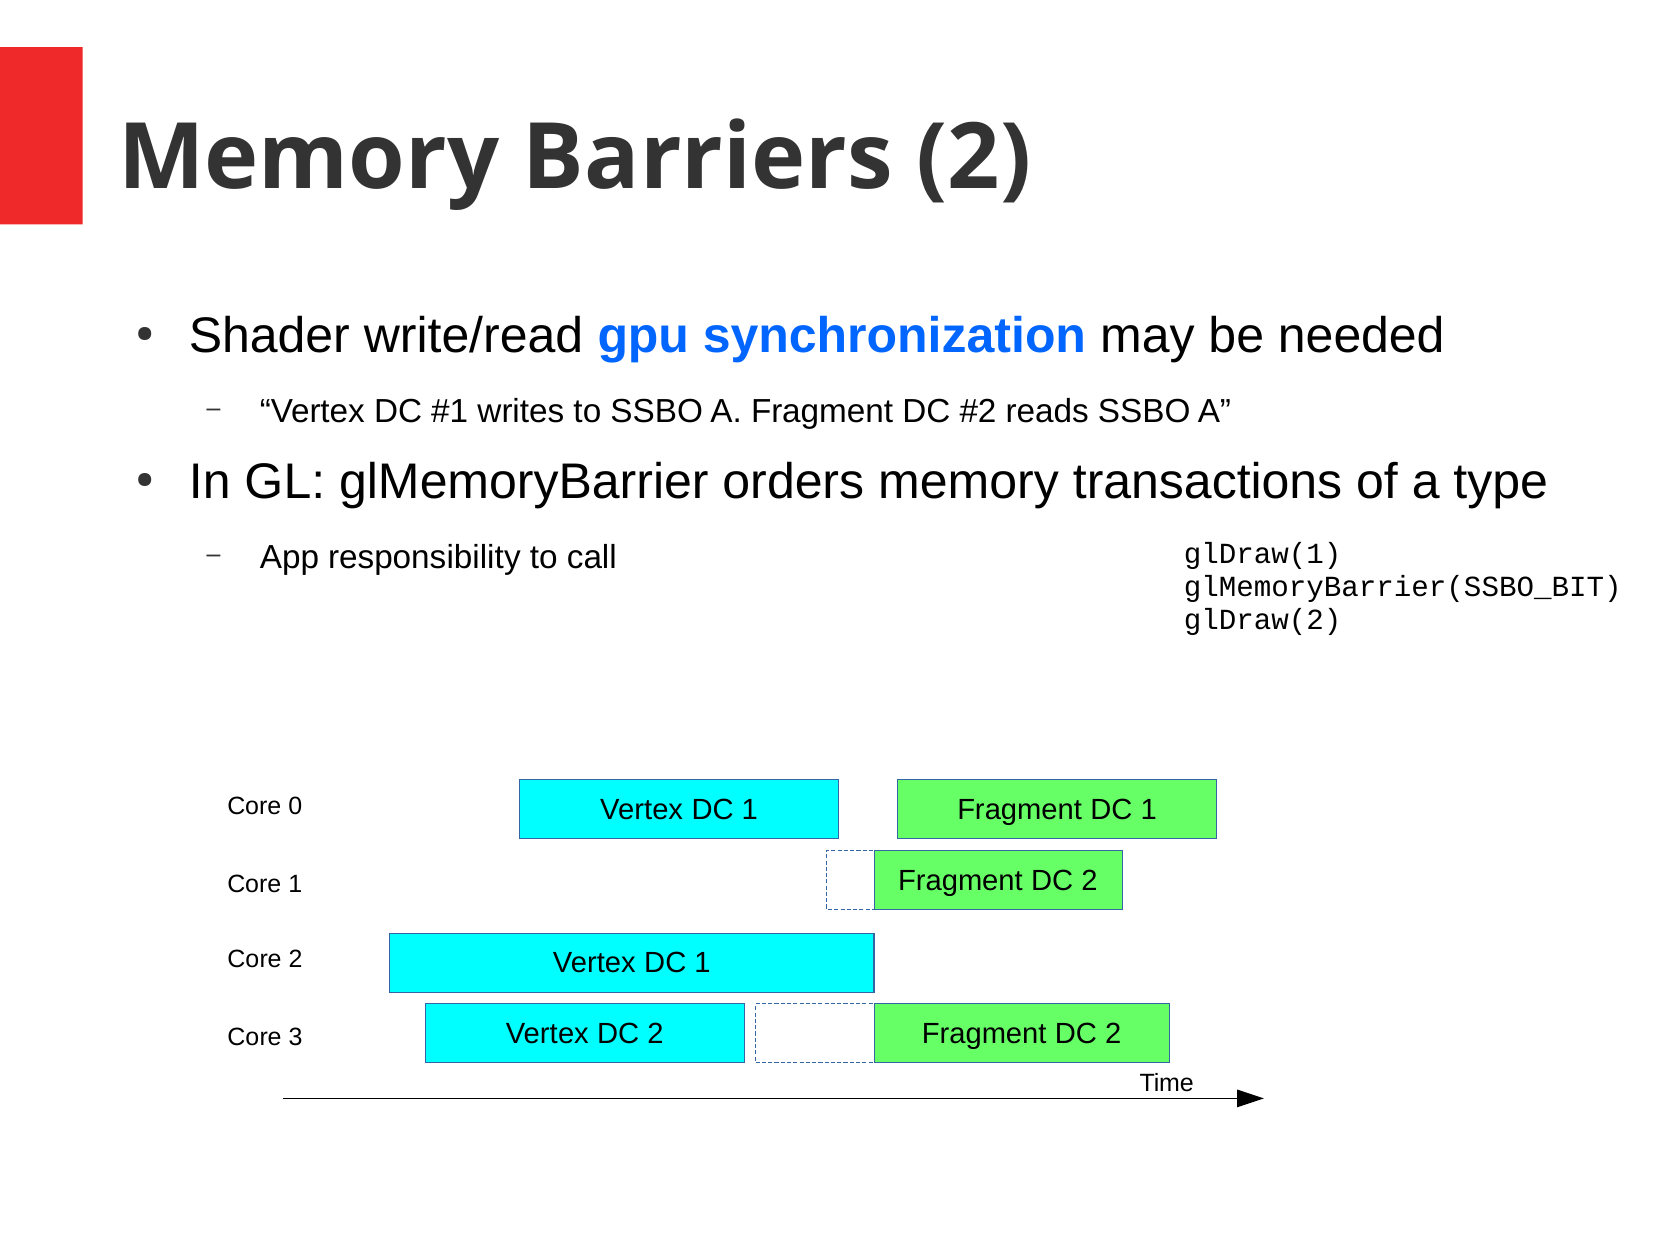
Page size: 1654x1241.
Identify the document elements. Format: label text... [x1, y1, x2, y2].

text_box Core 1 [212, 862, 390, 906]
text_box Fragment DC 1 [897, 779, 1217, 839]
text_box Vertex DC 1 [519, 779, 839, 839]
text_box Core 0 [212, 783, 390, 827]
text_box Vertex DC 1 [389, 933, 874, 993]
list Shader write/read gpu synchronization may be needed “Vertex DC #1 writes to SSBO A. Fragment DC #2 reads SSBO A” In GL: glMemoryBarrier orders memory transactions of a type App responsibility to call [118, 307, 1595, 1074]
text_box glDraw(1) glMemoryBarrier(SSBO_BIT) glDraw(2) [1169, 531, 1654, 715]
text_box Core 2 [212, 937, 389, 981]
text_box Fragment DC 2 [874, 1003, 1170, 1063]
text_box Core 3 [212, 1015, 390, 1059]
title Memory Barriers (2) [118, 49, 1571, 257]
text_box Vertex DC 2 [425, 1003, 745, 1063]
text_box Fragment DC 2 [874, 850, 1123, 910]
text_box Time [1124, 1061, 1303, 1104]
